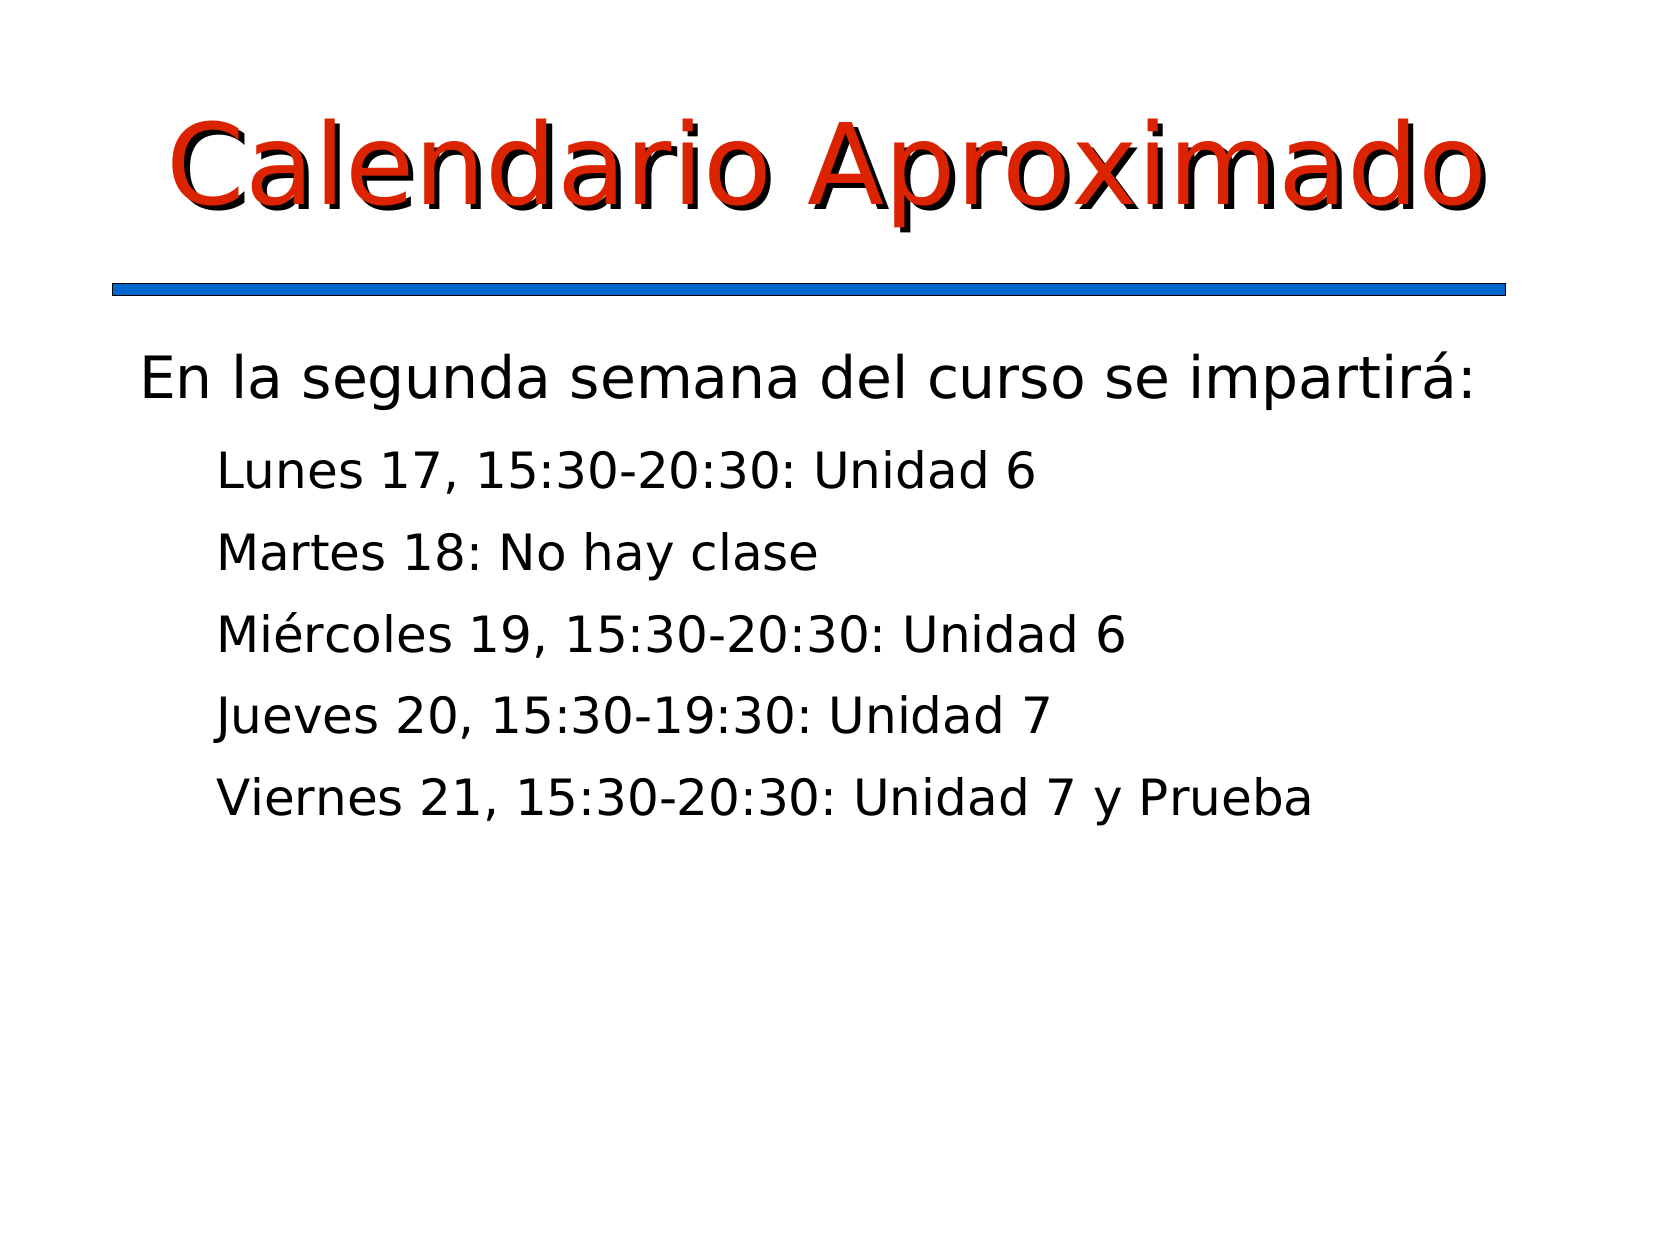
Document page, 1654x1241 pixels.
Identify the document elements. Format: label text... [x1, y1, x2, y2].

list En la segunda semana del curso se impartirá: Lunes 17, 15:30-20:30: Unidad 6 Martes 18: No hay clase Miércoles 19, 15:30-20:30: Unidad 6 Jueves 20, 15:30-19:30: Unidad 7 Viernes 21, 15:30-20:30: Unidad 7 y Prueba [121, 344, 1534, 1127]
title Calendario Aproximado [121, 61, 1534, 269]
